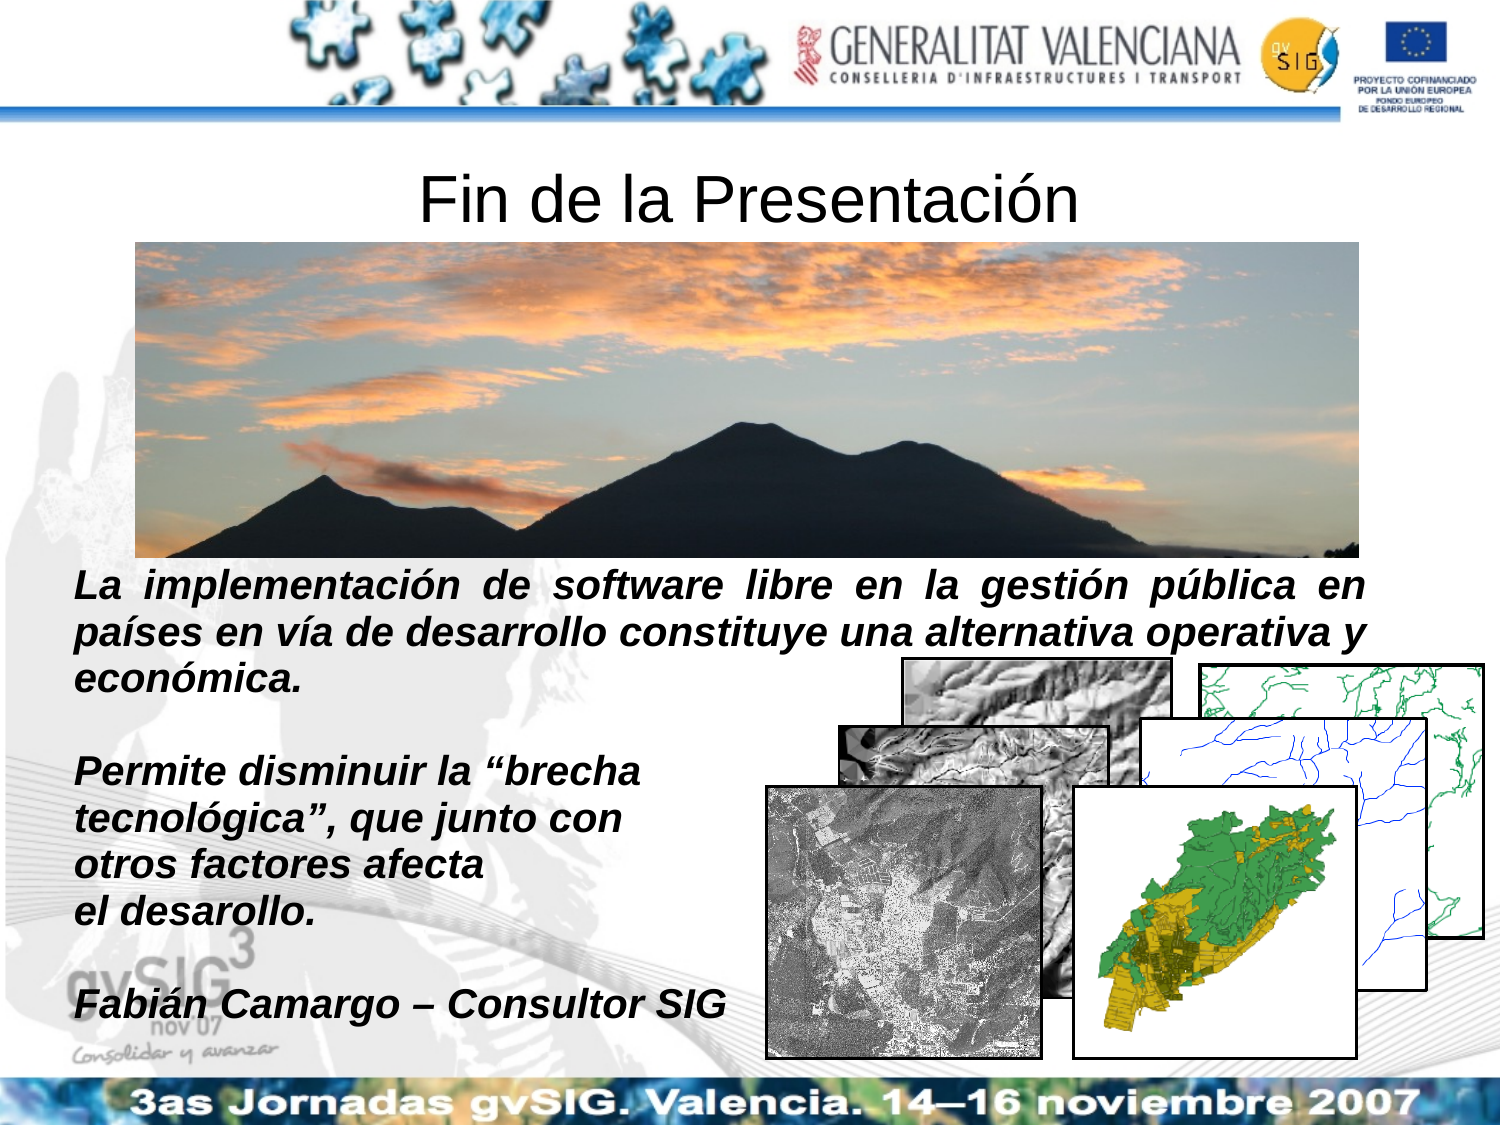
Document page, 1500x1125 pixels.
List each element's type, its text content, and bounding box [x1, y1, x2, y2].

text_box La implementación de software libre en la gestión pública en países en vía de desarrollo constituye una alternativa operativa y económica. Permite disminuir la “brecha tecnológica”, que junto con otros factores afecta el desarollo. Fabián Camargo – Consultor SIG [58, 554, 1382, 1035]
picture [0, 0, 1500, 1125]
title Fin de la Presentación [75, 105, 1426, 294]
